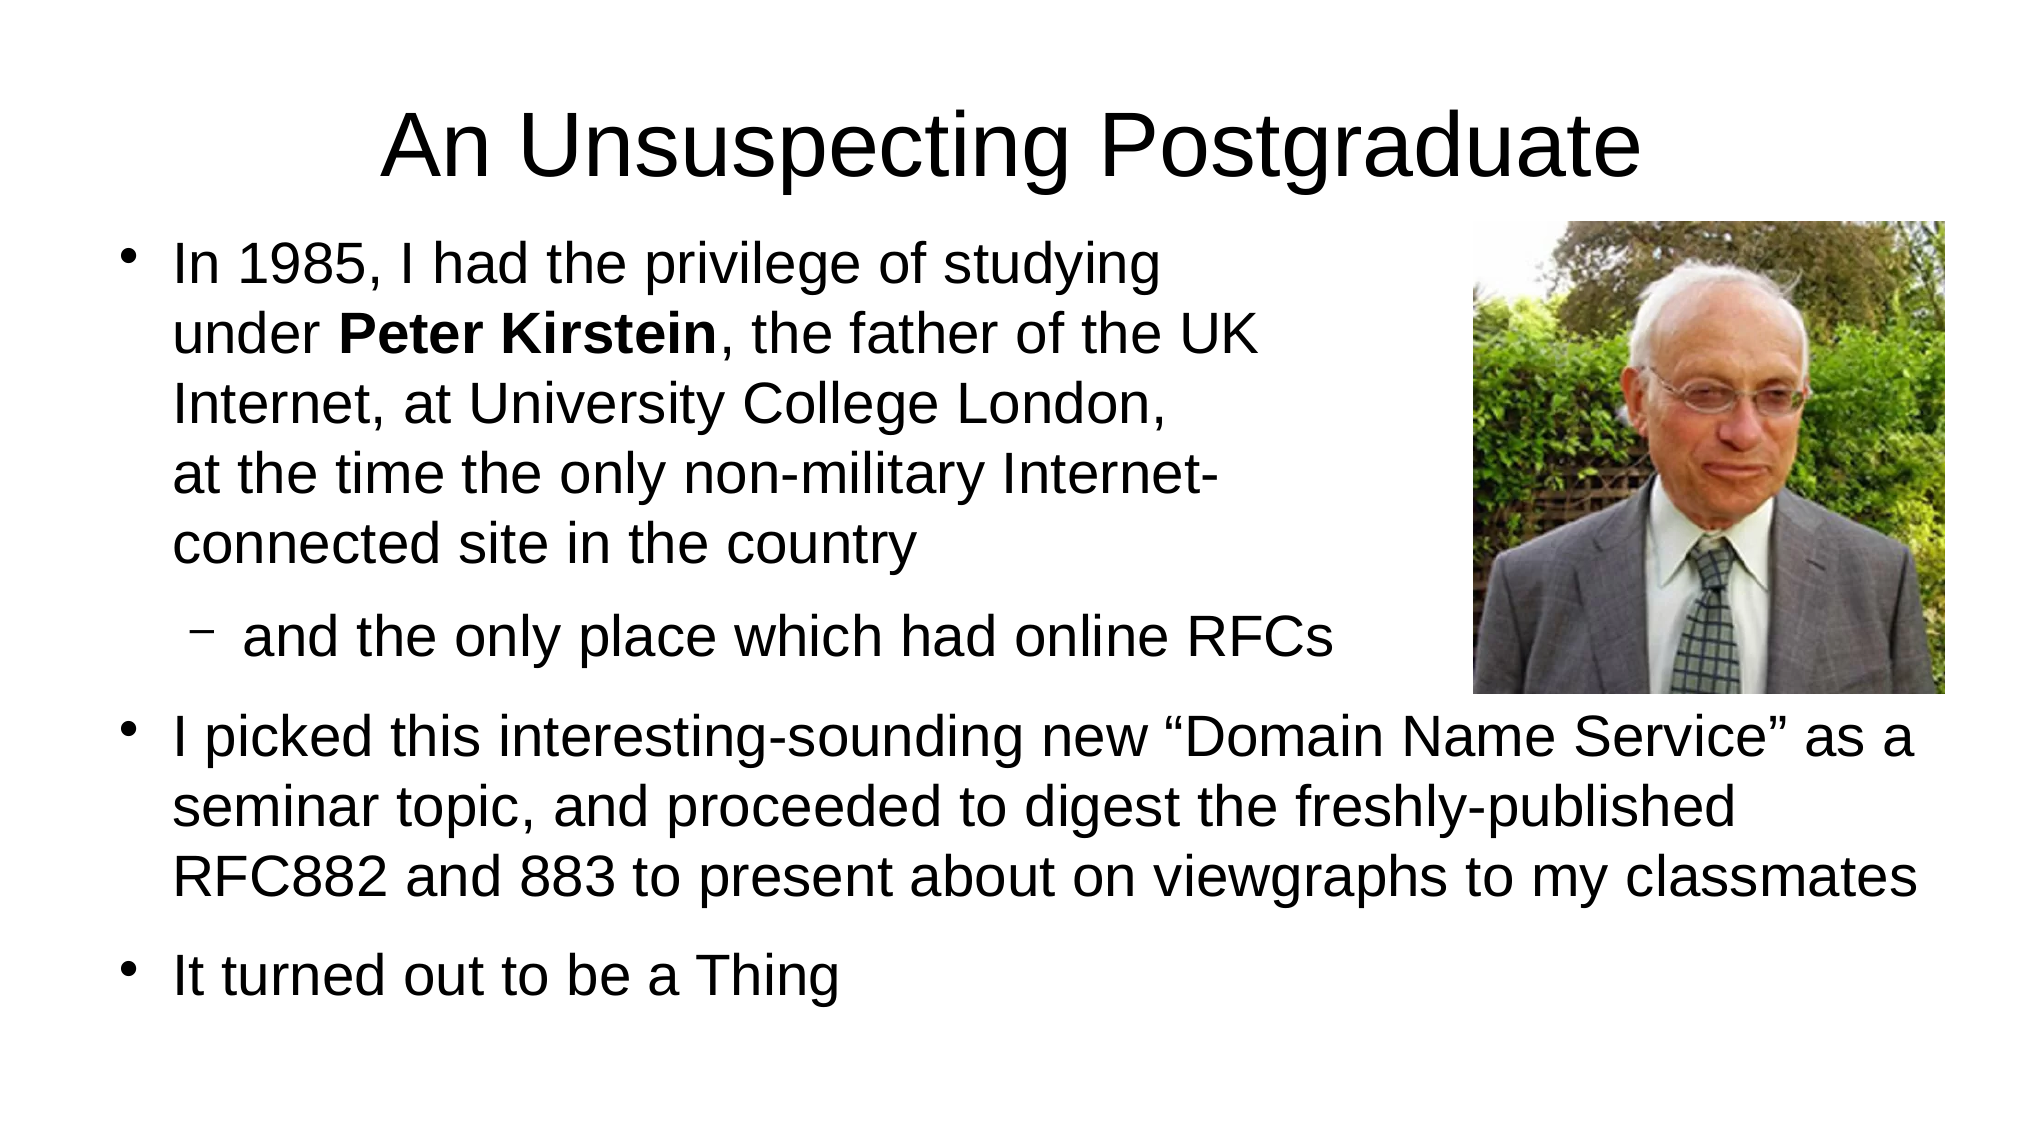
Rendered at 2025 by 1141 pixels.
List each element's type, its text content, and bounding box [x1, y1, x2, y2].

title An Unsuspecting Postgraduate [101, 45, 1924, 224]
picture [1473, 221, 1945, 694]
list In 1985, I had the privilege of studying under Peter Kirstein, the father of the UK Internet, at University College London, at the time the only non-military Internet- connected site in the country and the only place which had online RFCs I picked this interesting-sounding new “Domain Name Service” as a seminar topic, and proceeded to digest the freshly-published RFC882 and 883 to present about on viewgraphs to my classmates It turned out to be a Thing [101, 224, 1950, 886]
